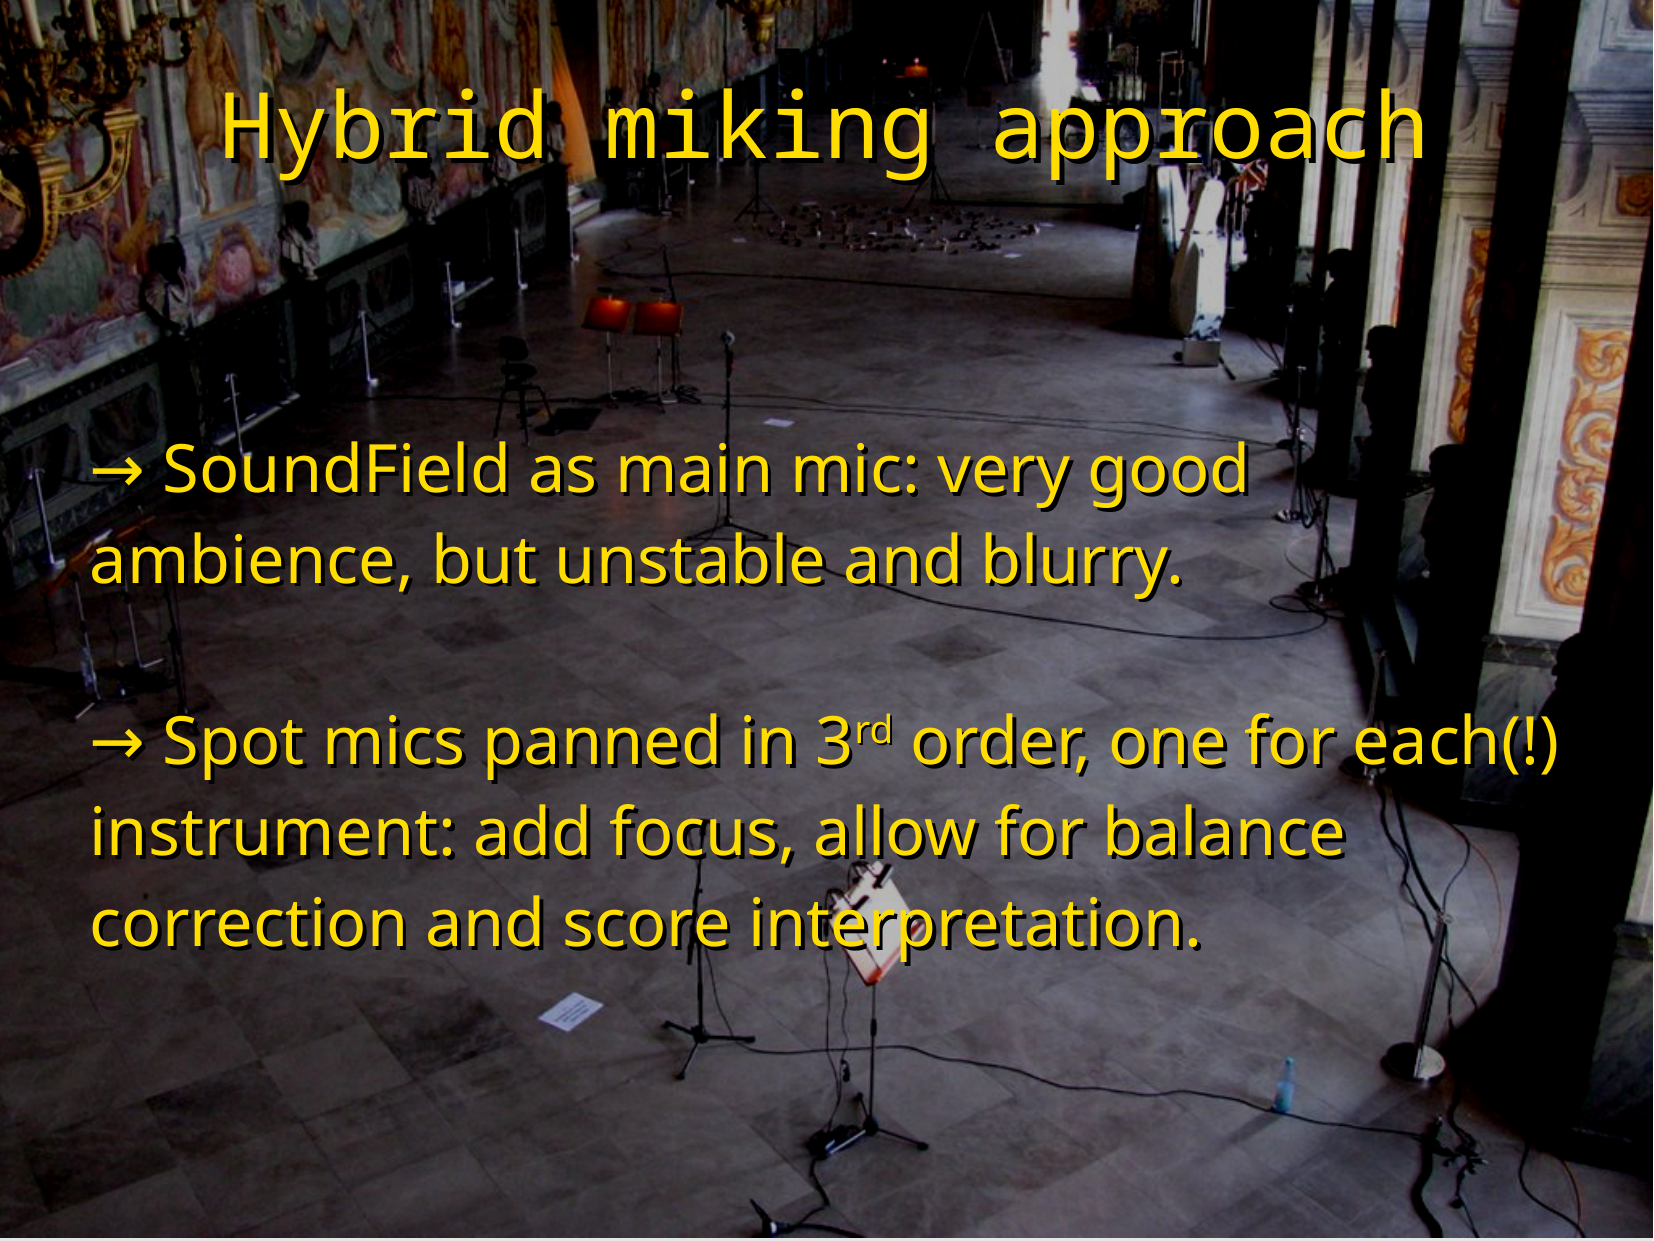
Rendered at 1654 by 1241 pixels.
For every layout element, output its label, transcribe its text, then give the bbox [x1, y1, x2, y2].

text_box → SoundField as main mic: very good ambience, but unstable and blurry. → Spot mics panned in 3rd order, one for each(!) instrument: add focus, allow for balance correction and score interpretation. [75, 413, 1576, 1131]
picture [0, 0, 1653, 1238]
title Hybrid miking approach [37, 0, 1613, 251]
